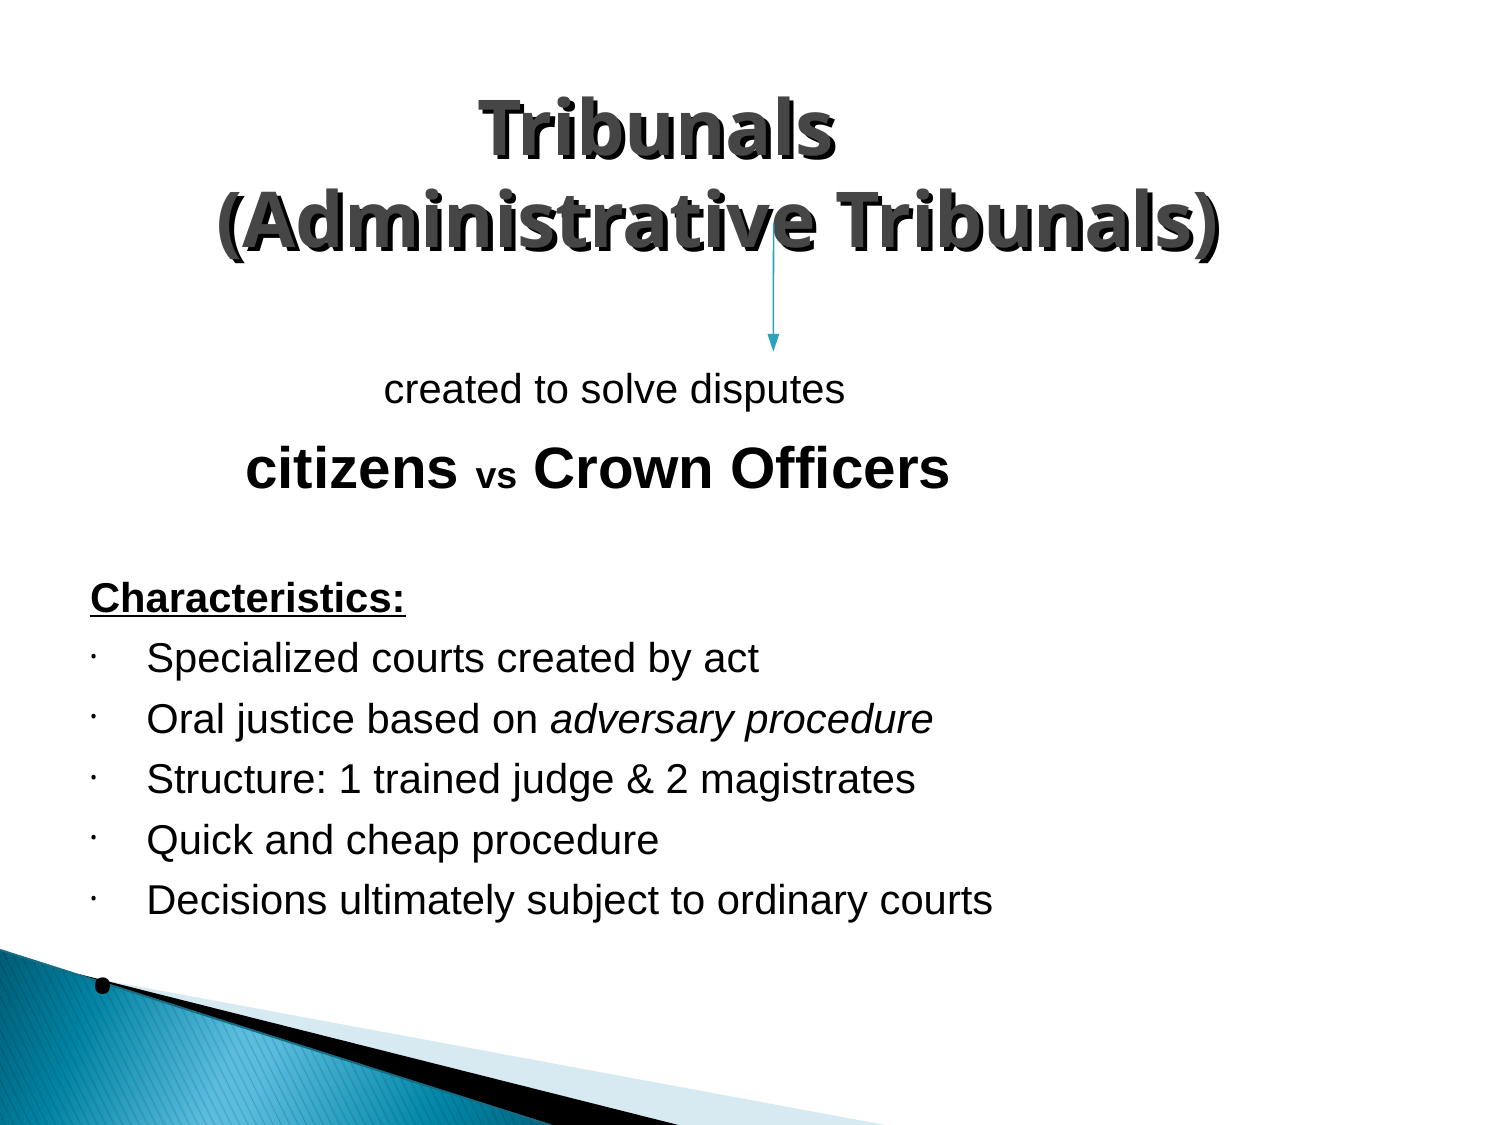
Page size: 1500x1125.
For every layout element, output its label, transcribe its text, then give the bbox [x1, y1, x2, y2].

title Tribunals (Administrative Tribunals) [82, 70, 1433, 258]
text_box created to solve disputes citizens vs Crown Officers Characteristics: Specialized courts created by act Oral justice based on adversary procedure Structure: 1 trained judge & 2 magistrates Quick and cheap procedure Decisions ultimately subject to ordinary courts [75, 338, 1425, 1005]
